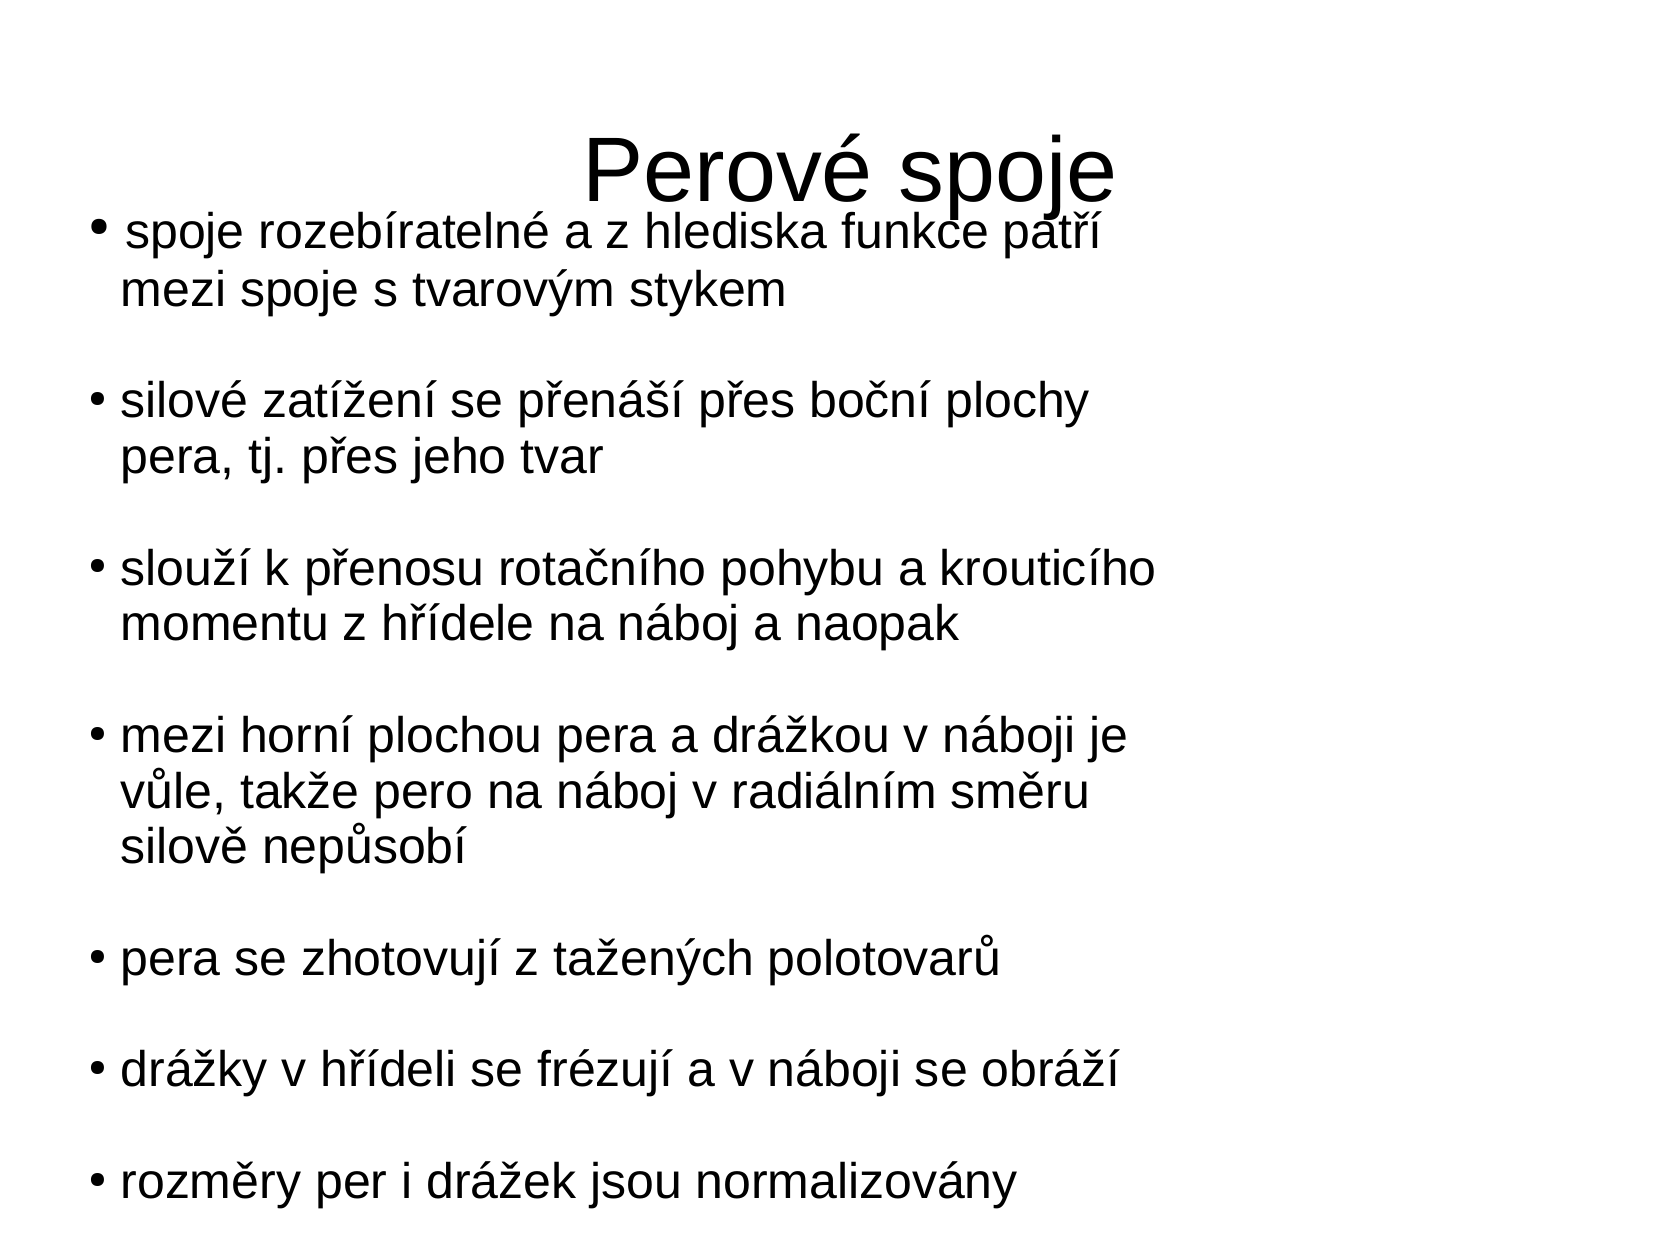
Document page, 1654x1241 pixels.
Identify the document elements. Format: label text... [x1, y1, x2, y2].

title Perové spoje [106, 73, 1595, 266]
subtitle spoje rozebíratelné a z hlediska funkce patří mezi spoje s tvarovým stykem silové zatížení se přenáší přes boční plochy pera, tj. přes jeho tvar slouží k přenosu rotačního pohybu a krouticího momentu z hřídele na náboj a naopak mezi horní plochou pera a drážkou v náboji je vůle, takže pero na náboj v radiálním směru silově nepůsobí pera se zhotovují z tažených polotovarů drážky v hřídeli se frézují a v náboji se obráží rozměry per i drážek jsou normalizovány [88, 121, 1577, 1241]
